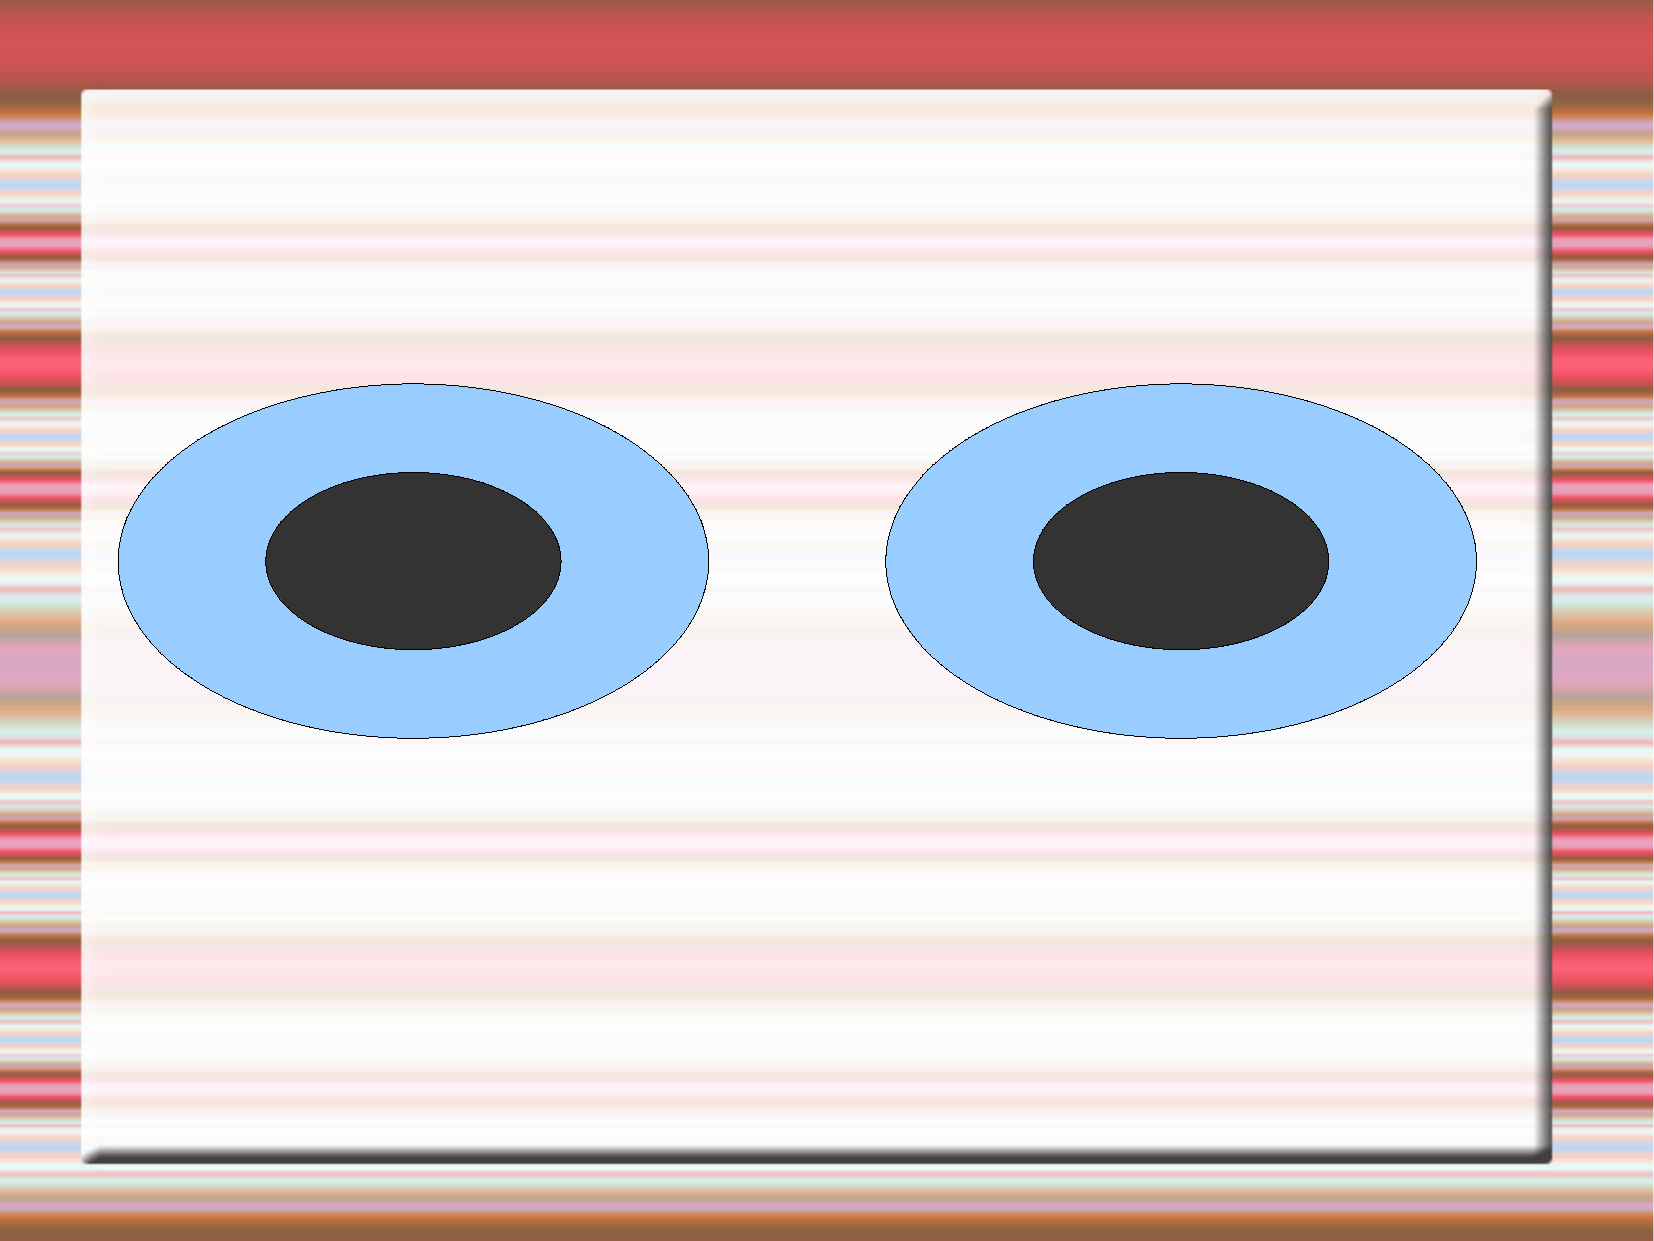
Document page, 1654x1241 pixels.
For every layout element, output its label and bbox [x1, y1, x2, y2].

text_box [885, 383, 1477, 739]
text_box [118, 383, 709, 739]
picture [0, 0, 1654, 1241]
